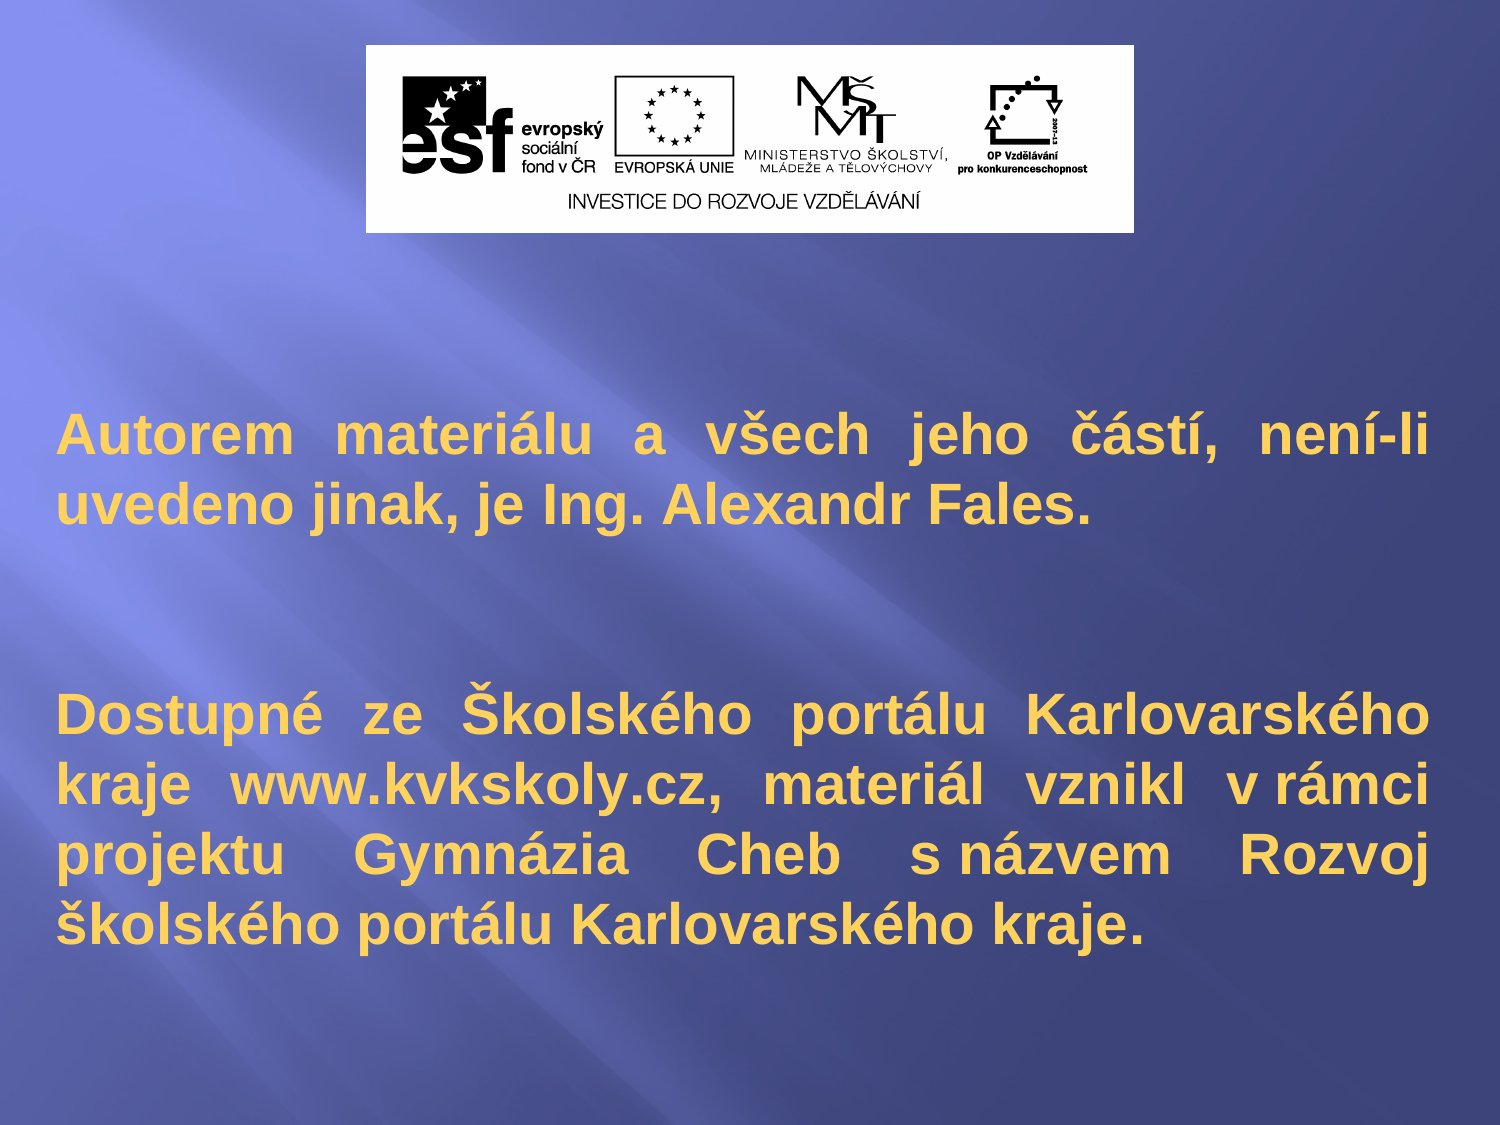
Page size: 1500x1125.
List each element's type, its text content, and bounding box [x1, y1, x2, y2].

picture [0, 0, 1500, 1125]
text_box Autorem materiálu a všech jeho částí, není-li uvedeno jinak, je Ing. Alexandr Fales. Dostupné ze Školského portálu Karlovarského kraje www.kvkskoly.cz, materiál vznikl v rámci projektu Gymnázia Cheb s názvem Rozvoj školského portálu Karlovarského kraje. [41, 350, 1447, 1047]
